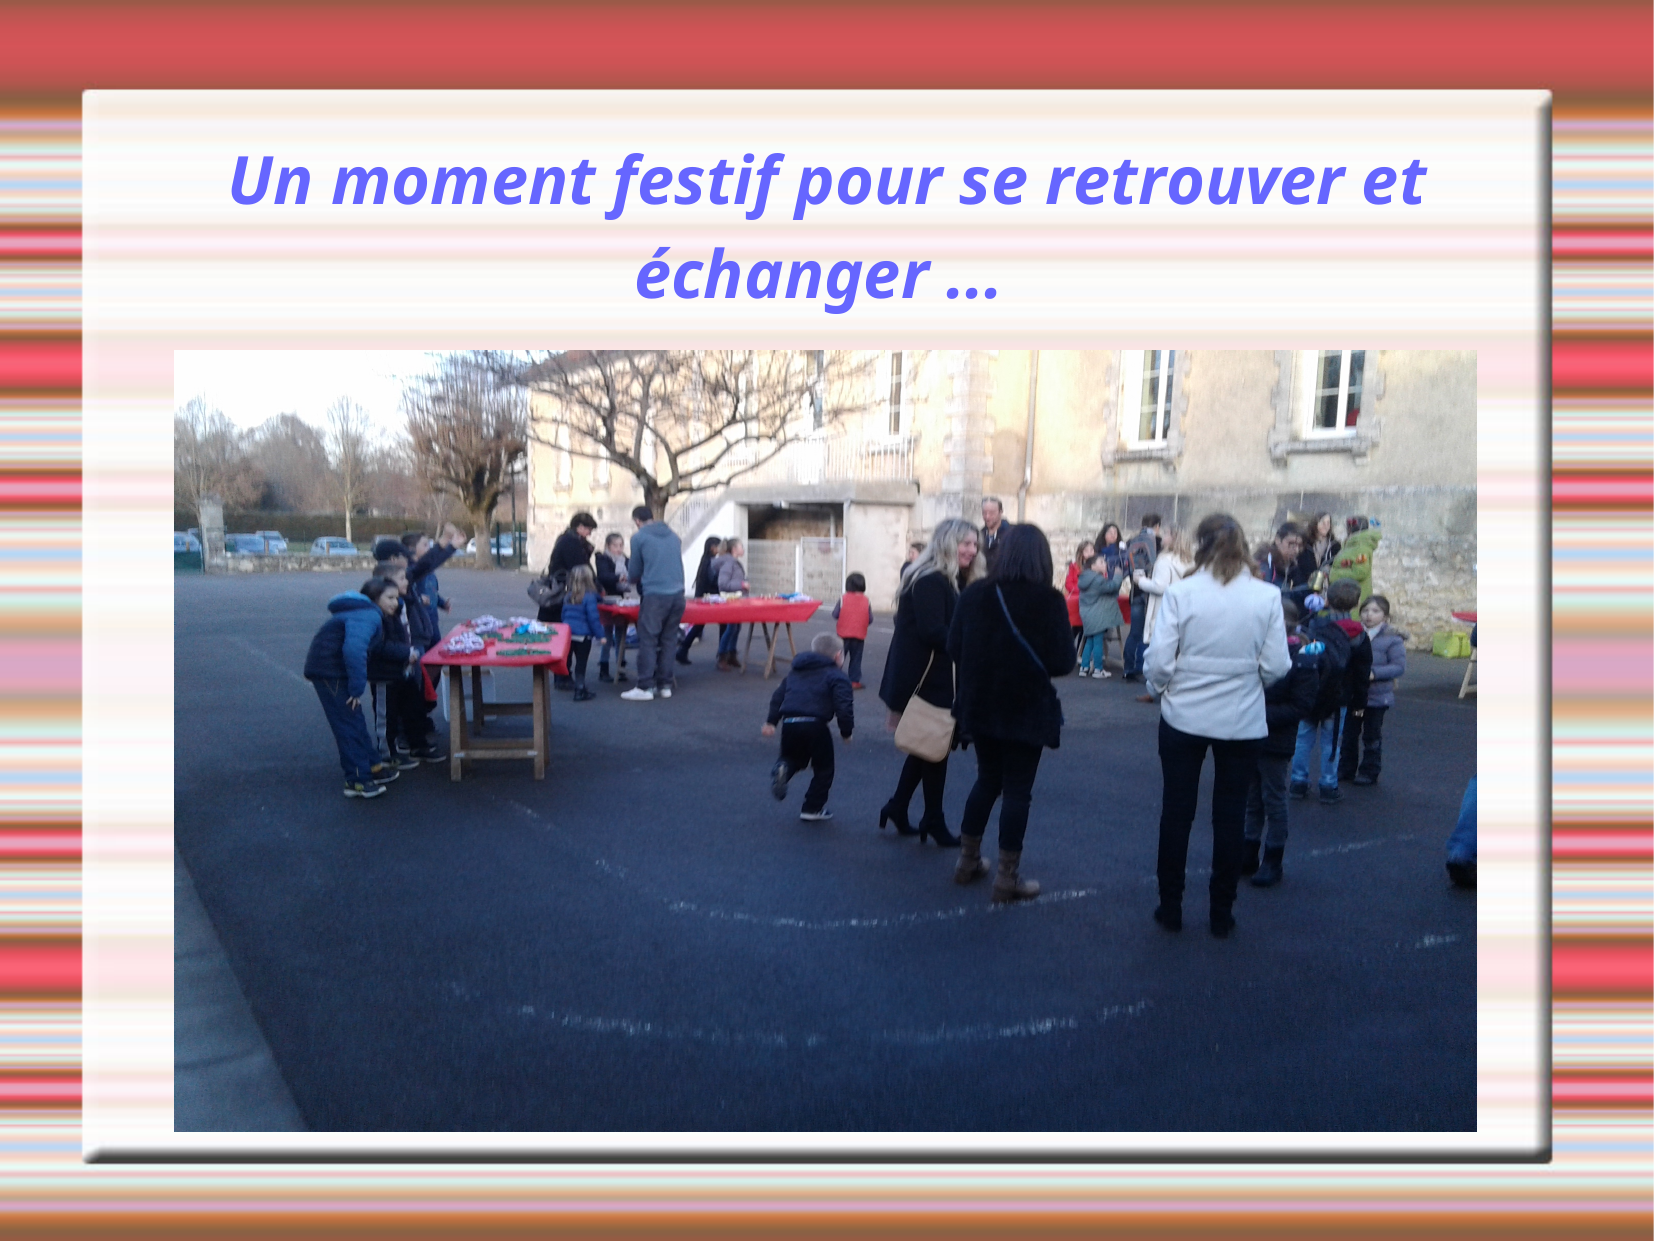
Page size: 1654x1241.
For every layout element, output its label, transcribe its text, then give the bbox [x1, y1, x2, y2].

picture [0, 0, 1654, 1241]
title Un moment festif pour se retrouver et échanger ... [121, 114, 1534, 322]
